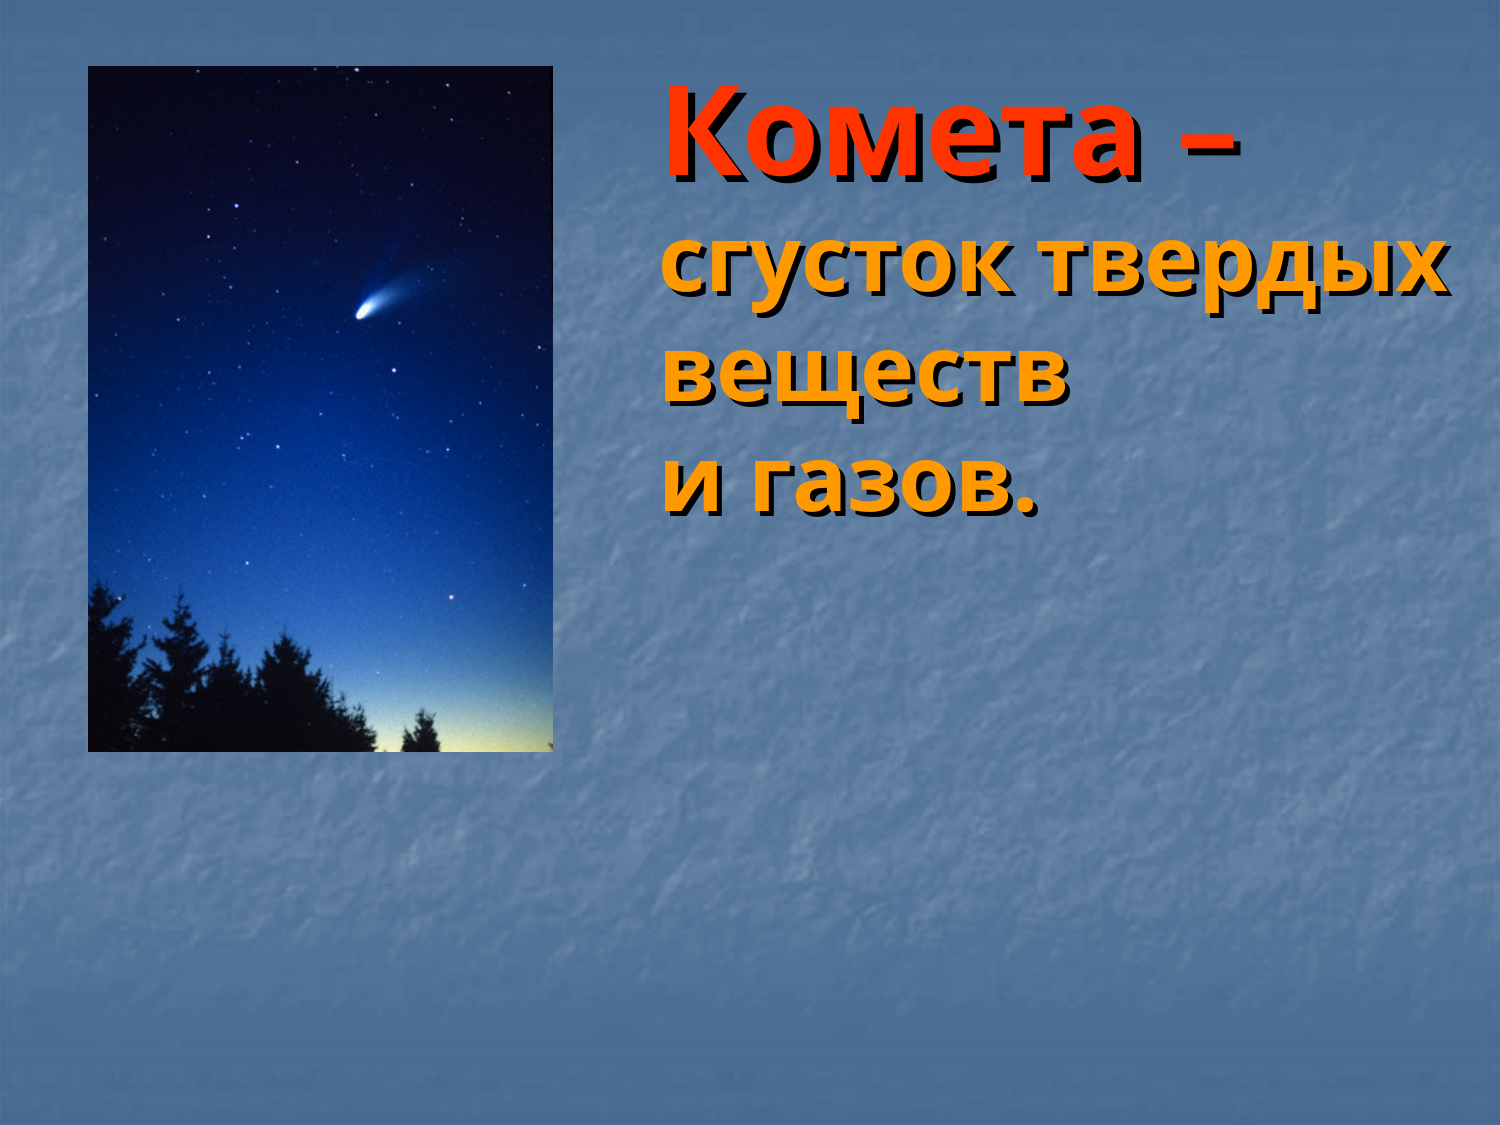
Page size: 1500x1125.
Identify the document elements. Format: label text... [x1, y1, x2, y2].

picture [88, 66, 553, 752]
text_box Комета – сгусток твердых веществ и газов. [643, 42, 1360, 538]
